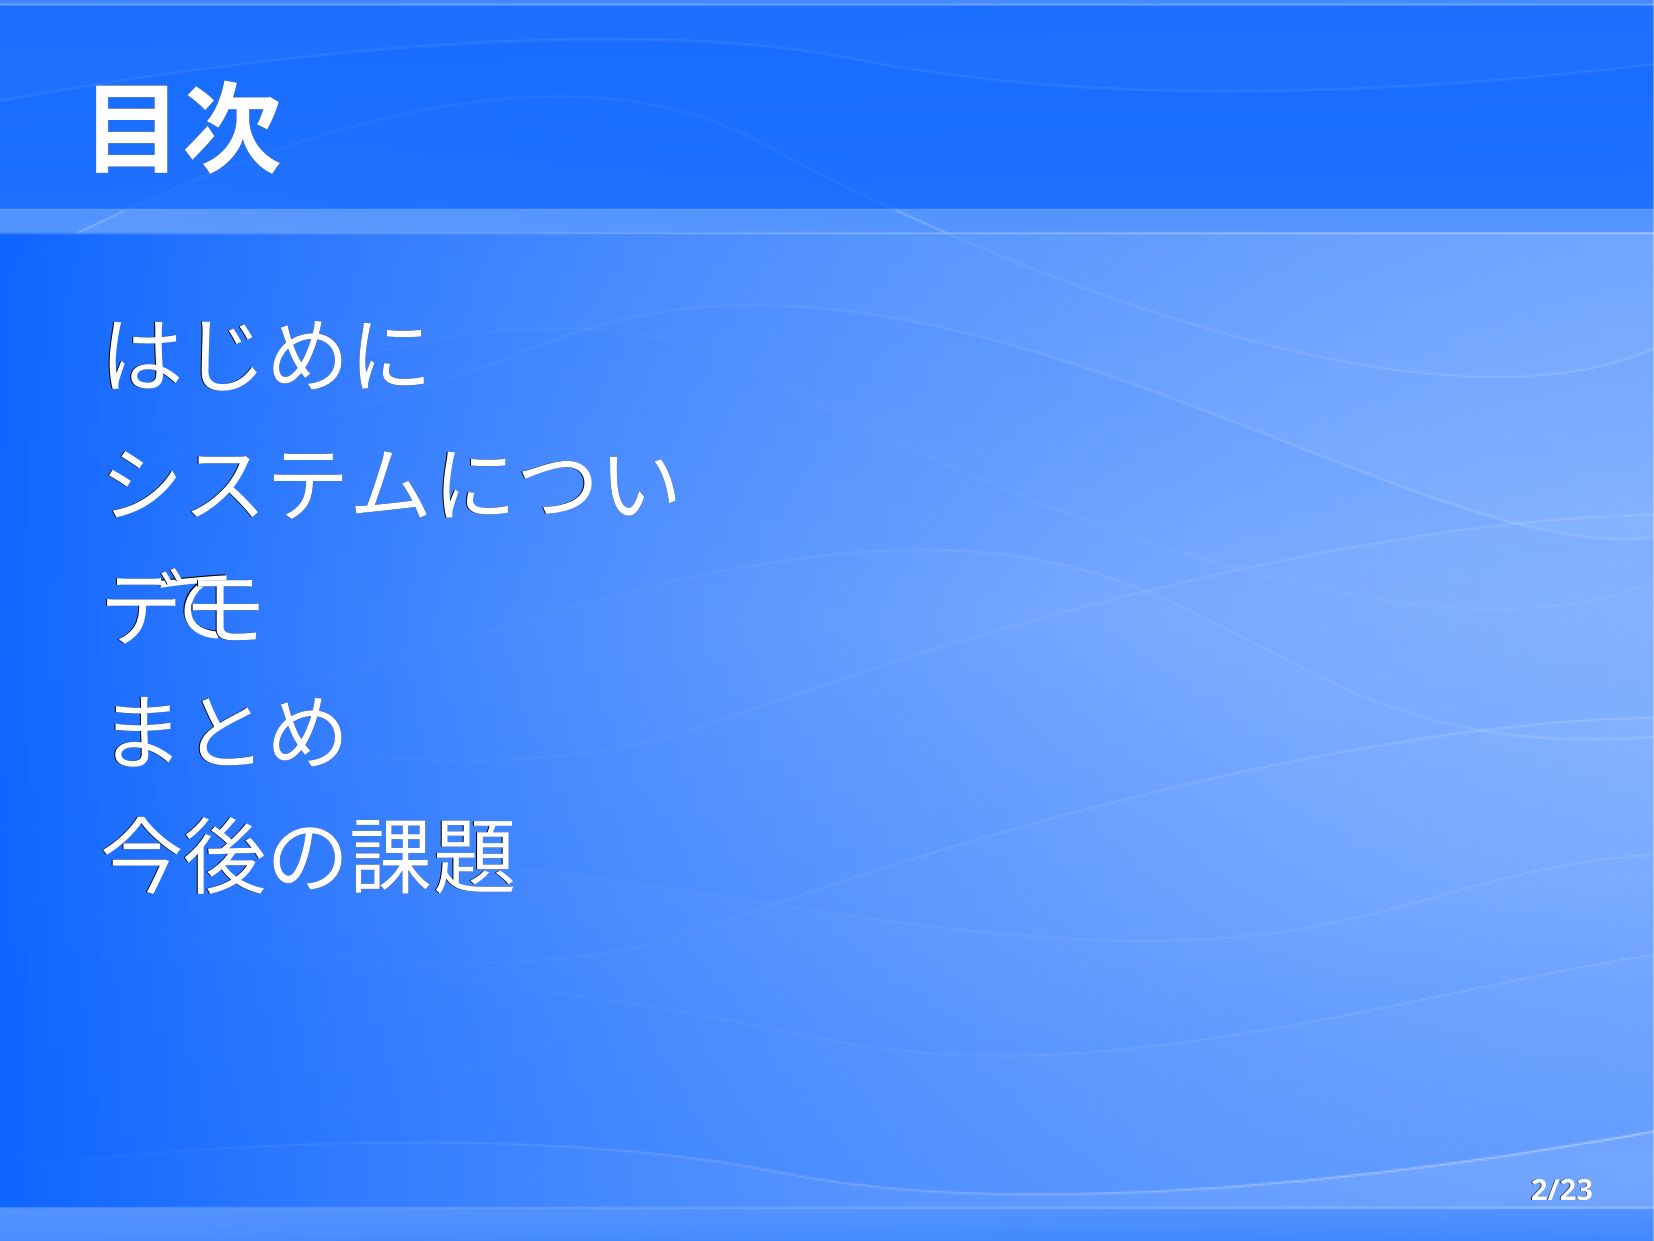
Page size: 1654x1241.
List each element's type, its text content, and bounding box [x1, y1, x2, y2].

list システムについて [82, 419, 709, 509]
list はじめに [82, 290, 709, 384]
list デモ [82, 543, 709, 644]
title 目次 [23, 8, 1625, 237]
picture [0, 0, 1654, 1241]
list 今後の課題 [82, 791, 709, 881]
list まとめ [82, 667, 709, 768]
